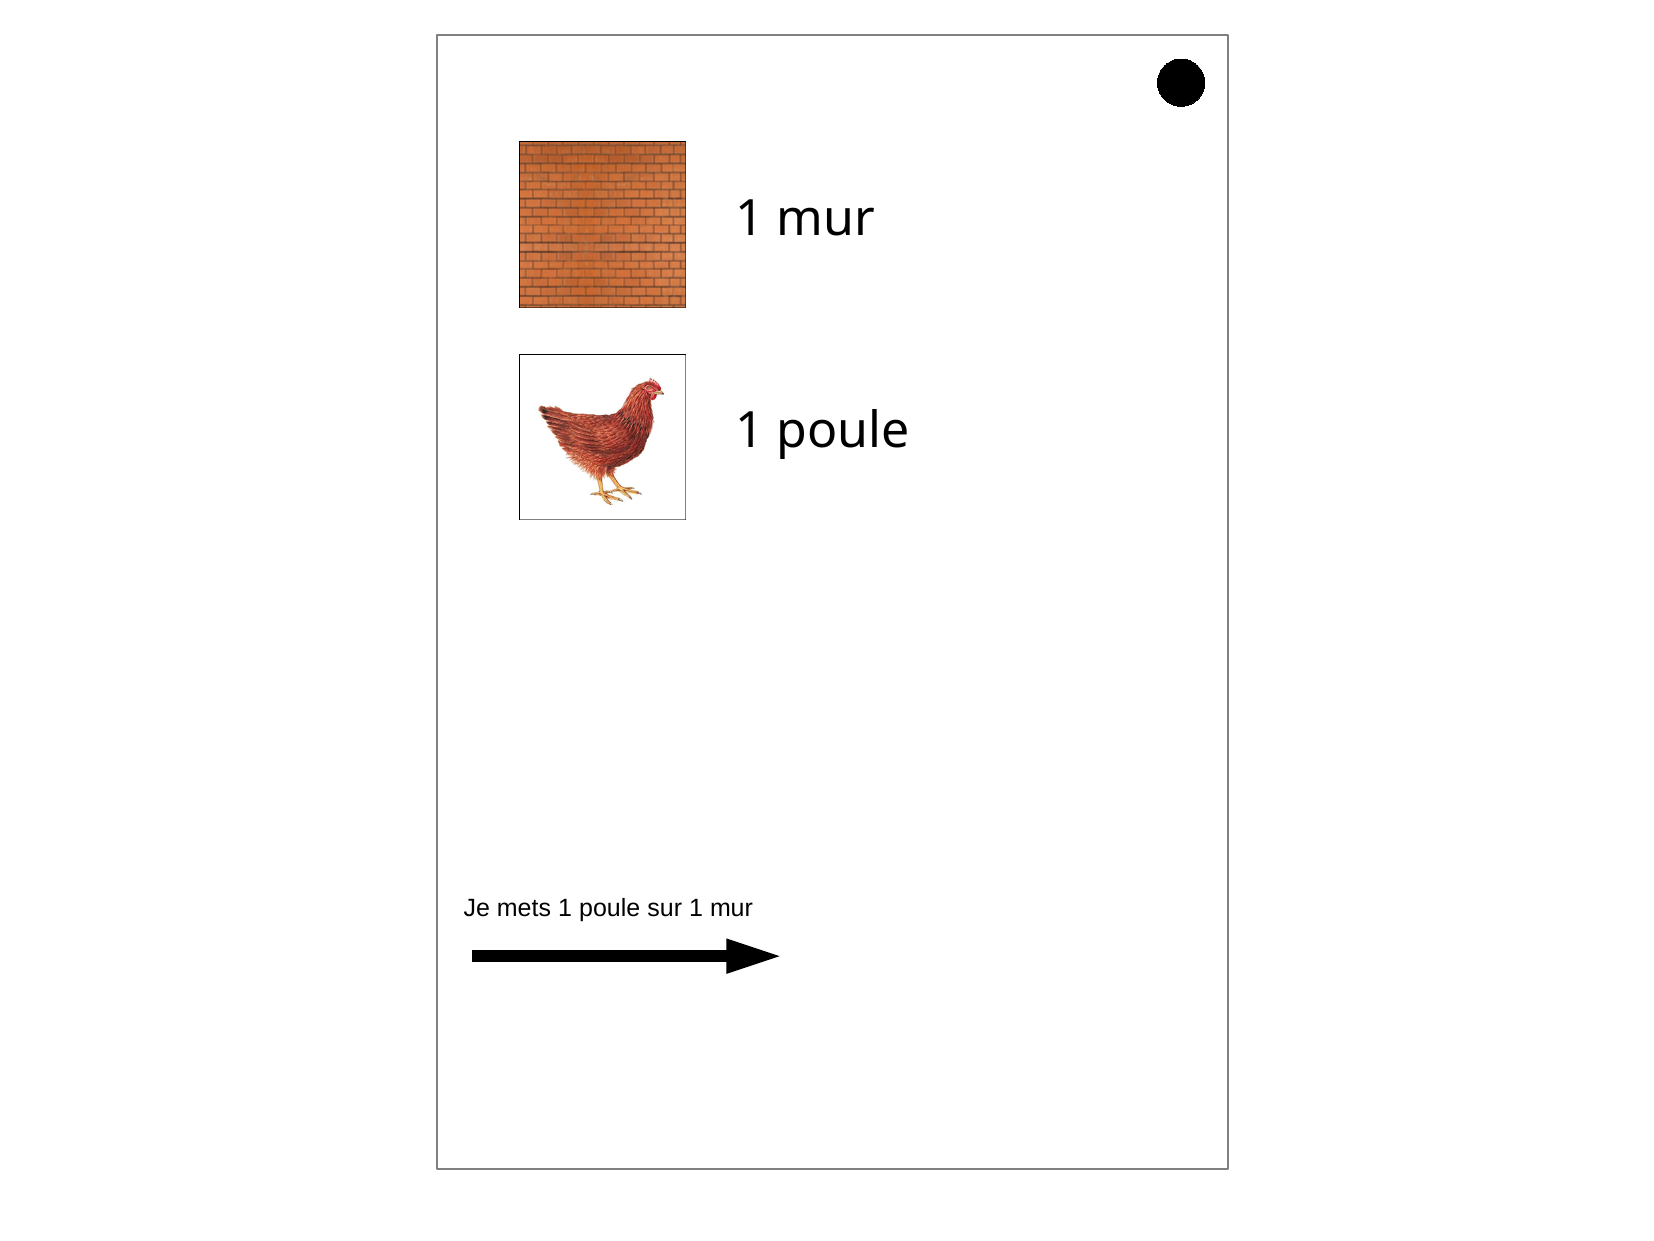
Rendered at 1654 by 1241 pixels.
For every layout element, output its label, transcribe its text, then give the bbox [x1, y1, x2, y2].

picture [519, 354, 686, 520]
picture [519, 141, 686, 308]
text_box [437, 35, 1229, 1170]
text_box 1 poule [720, 387, 1111, 473]
text_box Je mets 1 poule sur 1 mur [448, 885, 792, 957]
text_box 1 mur [720, 174, 1111, 260]
